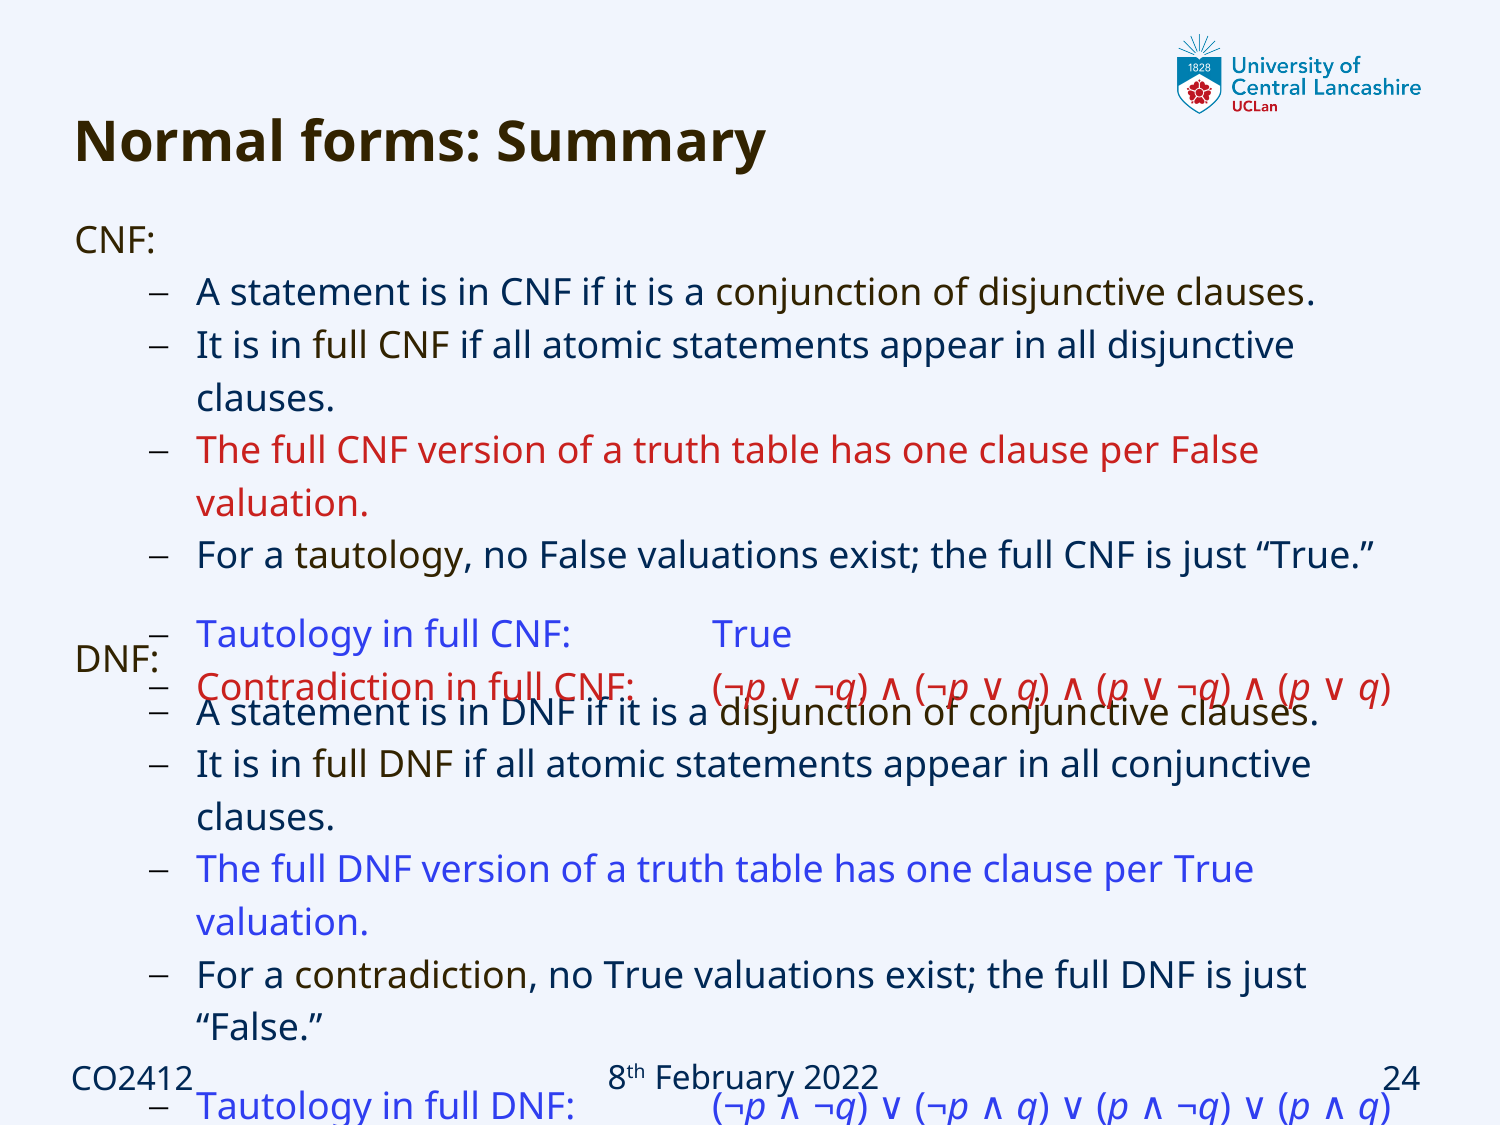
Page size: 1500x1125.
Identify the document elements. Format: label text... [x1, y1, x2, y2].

picture [1177, 34, 1421, 93]
title Normal forms: Summary [58, 93, 1475, 186]
text_box DNF: A statement is in DNF if it is a disjunction of conjunctive clauses. It is in full DNF if all atomic statements appear in all conjunctive clauses. The full DNF version of a truth table has one clause per True valuation. For a contradiction, no True valuations exist; the full DNF is just “False.” Tautology in full DNF: (¬p ∧ ¬q) ∨ (¬p ∧ q) ∨ (p ∧ ¬q) ∨ (p ∧ q) Contradiction in full DNF: False [59, 619, 1435, 1030]
text_box CNF: A statement is in CNF if it is a conjunction of disjunctive clauses. It is in full CNF if all atomic statements appear in all disjunctive clauses. The full CNF version of a truth table has one clause per False valuation. For a tautology, no False valuations exist; the full CNF is just “True.” Tautology in full CNF: True Contradiction in full CNF: (¬p ∨ ¬q) ∧ (¬p ∨ q) ∧ (p ∨ ¬q) ∧ (p ∨ q) [59, 200, 1435, 611]
